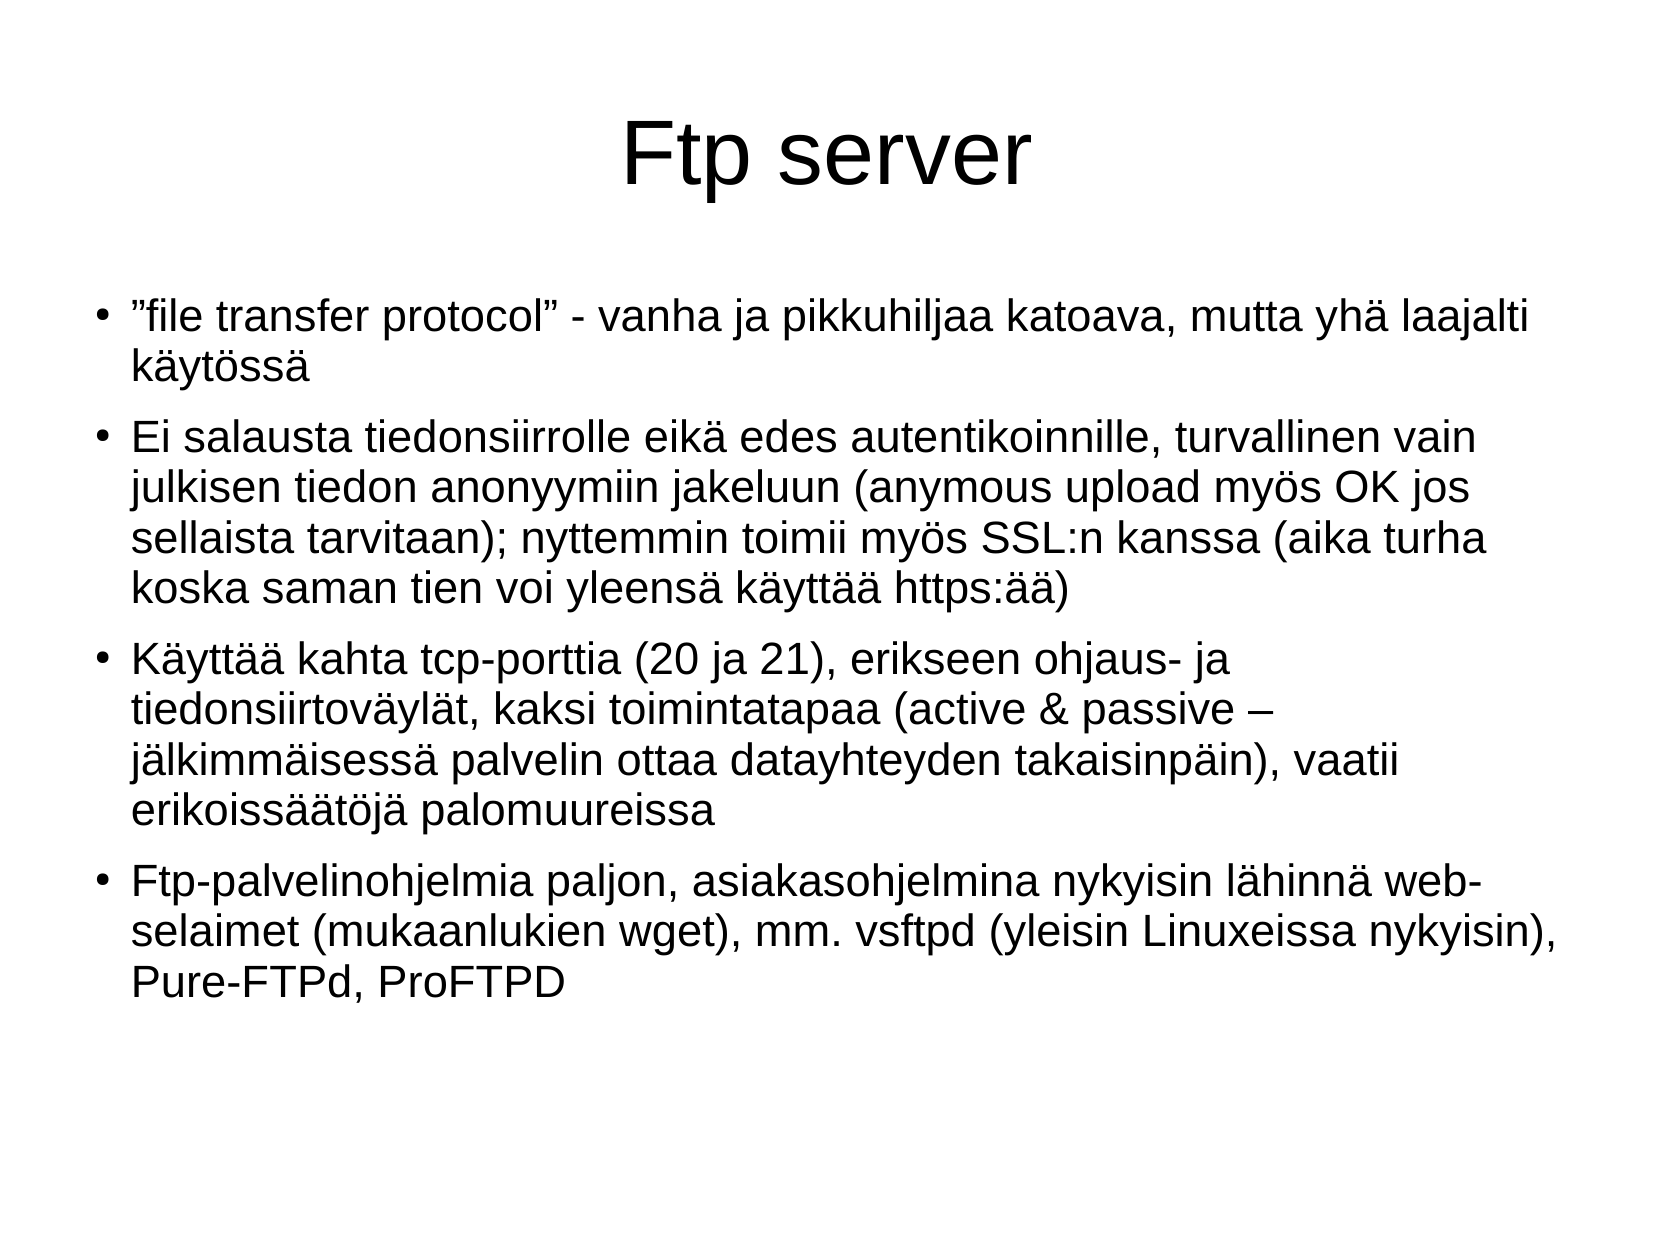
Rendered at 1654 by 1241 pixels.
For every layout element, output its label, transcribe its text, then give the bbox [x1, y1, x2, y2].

title Ftp server [82, 49, 1571, 257]
list ”file transfer protocol” - vanha ja pikkuhiljaa katoava, mutta yhä laajalti käytössä Ei salausta tiedonsiirrolle eikä edes autentikoinnille, turvallinen vain julkisen tiedon anonyymiin jakeluun (anymous upload myös OK jos sellaista tarvitaan); nyttemmin toimii myös SSL:n kanssa (aika turha koska saman tien voi yleensä käyttää https:ää) Käyttää kahta tcp-porttia (20 ja 21), erikseen ohjaus- ja tiedonsiirtoväylät, kaksi toimintatapaa (active & passive – jälkimmäisessä palvelin ottaa datayhteyden takaisinpäin), vaatii erikoissäätöjä palomuureissa Ftp-palvelinohjelmia paljon, asiakasohjelmina nykyisin lähinnä web-selaimet (mukaanlukien wget), mm. vsftpd (yleisin Linuxeissa nykyisin), Pure-FTPd, ProFTPD [82, 290, 1571, 1010]
